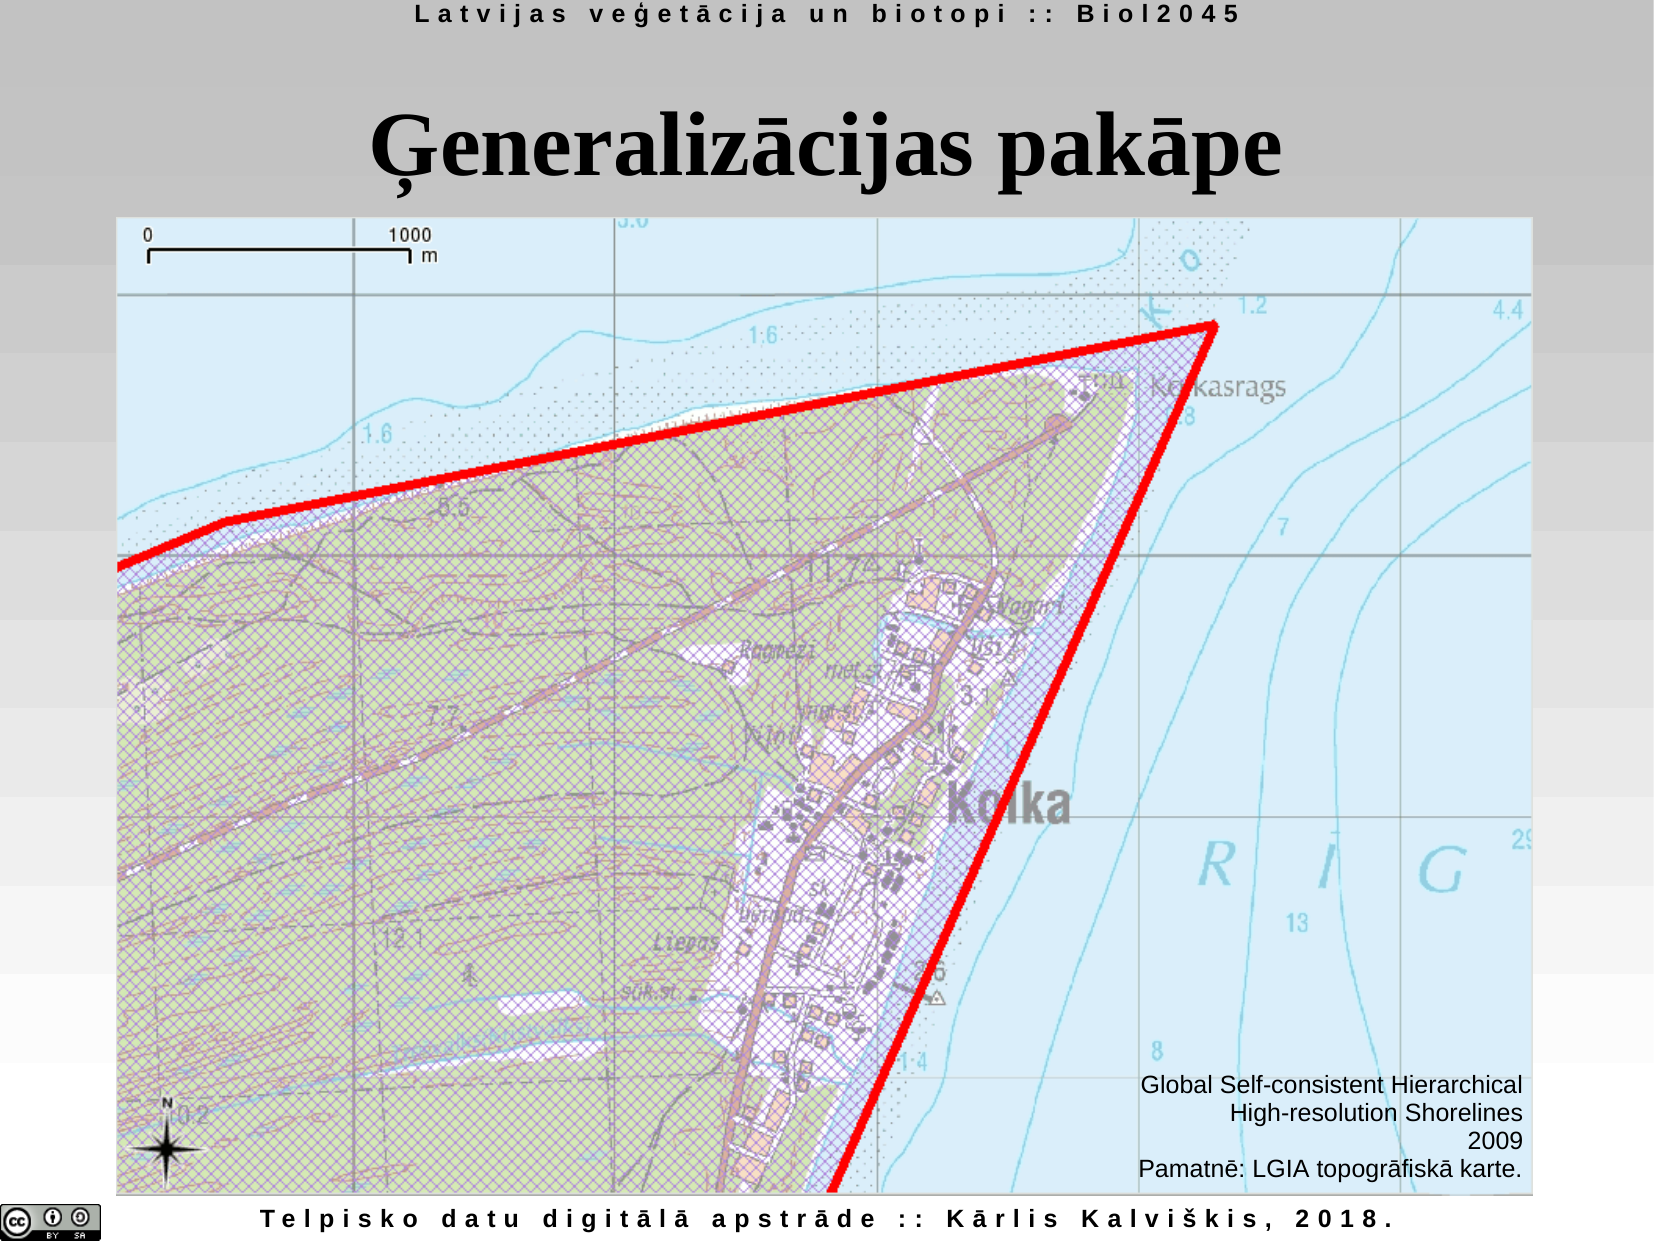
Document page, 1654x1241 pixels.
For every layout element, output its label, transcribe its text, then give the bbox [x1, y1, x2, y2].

picture [0, 217, 1654, 1241]
text_box Global Self-consistent Hierarchical High-resolution Shorelines 2009 Pamatnē: LGIA topogrāfiskā karte. [1138, 1070, 1524, 1183]
title Ģeneralizācijas pakāpe [0, 1, 1654, 287]
